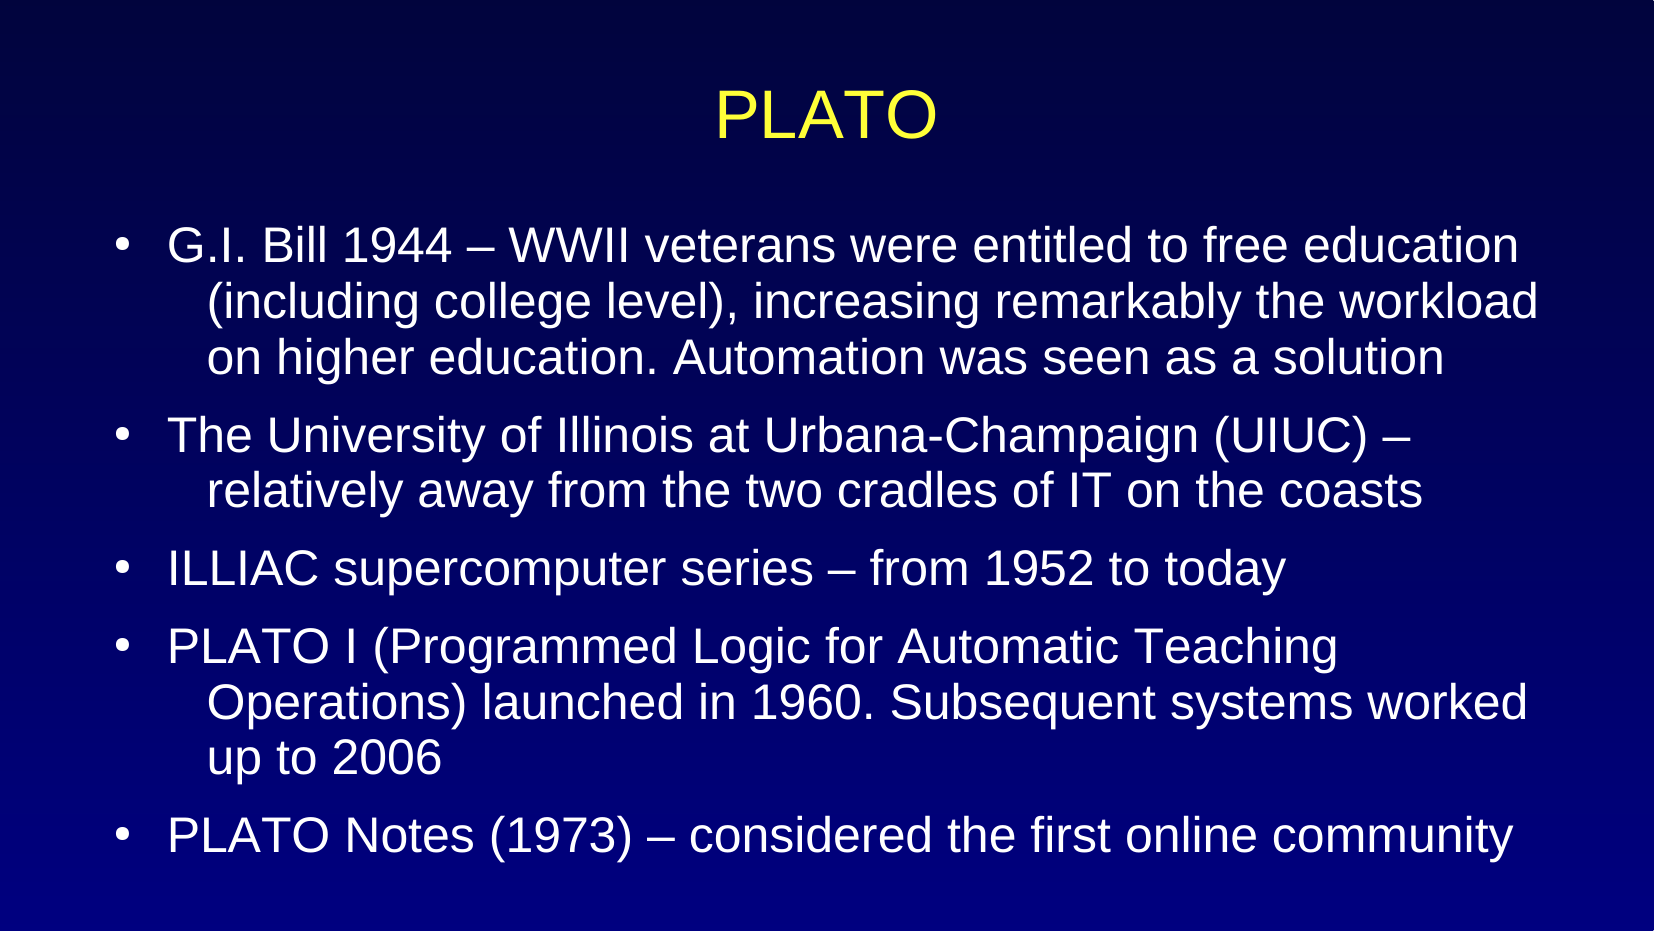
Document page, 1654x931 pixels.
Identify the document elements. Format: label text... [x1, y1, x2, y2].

title PLATO [82, 37, 1571, 193]
list G.I. Bill 1944 – WWII veterans were entitled to free education (including college level), increasing remarkably the workload on higher education. Automation was seen as a solution The University of Illinois at Urbana-Champaign (UIUC) – relatively away from the two cradles of IT on the coasts ILLIAC supercomputer series – from 1952 to today PLATO I (Programmed Logic for Automatic Teaching Operations) launched in 1960. Subsequent systems worked up to 2006 PLATO Notes (1973) – considered the first online community [82, 217, 1571, 864]
